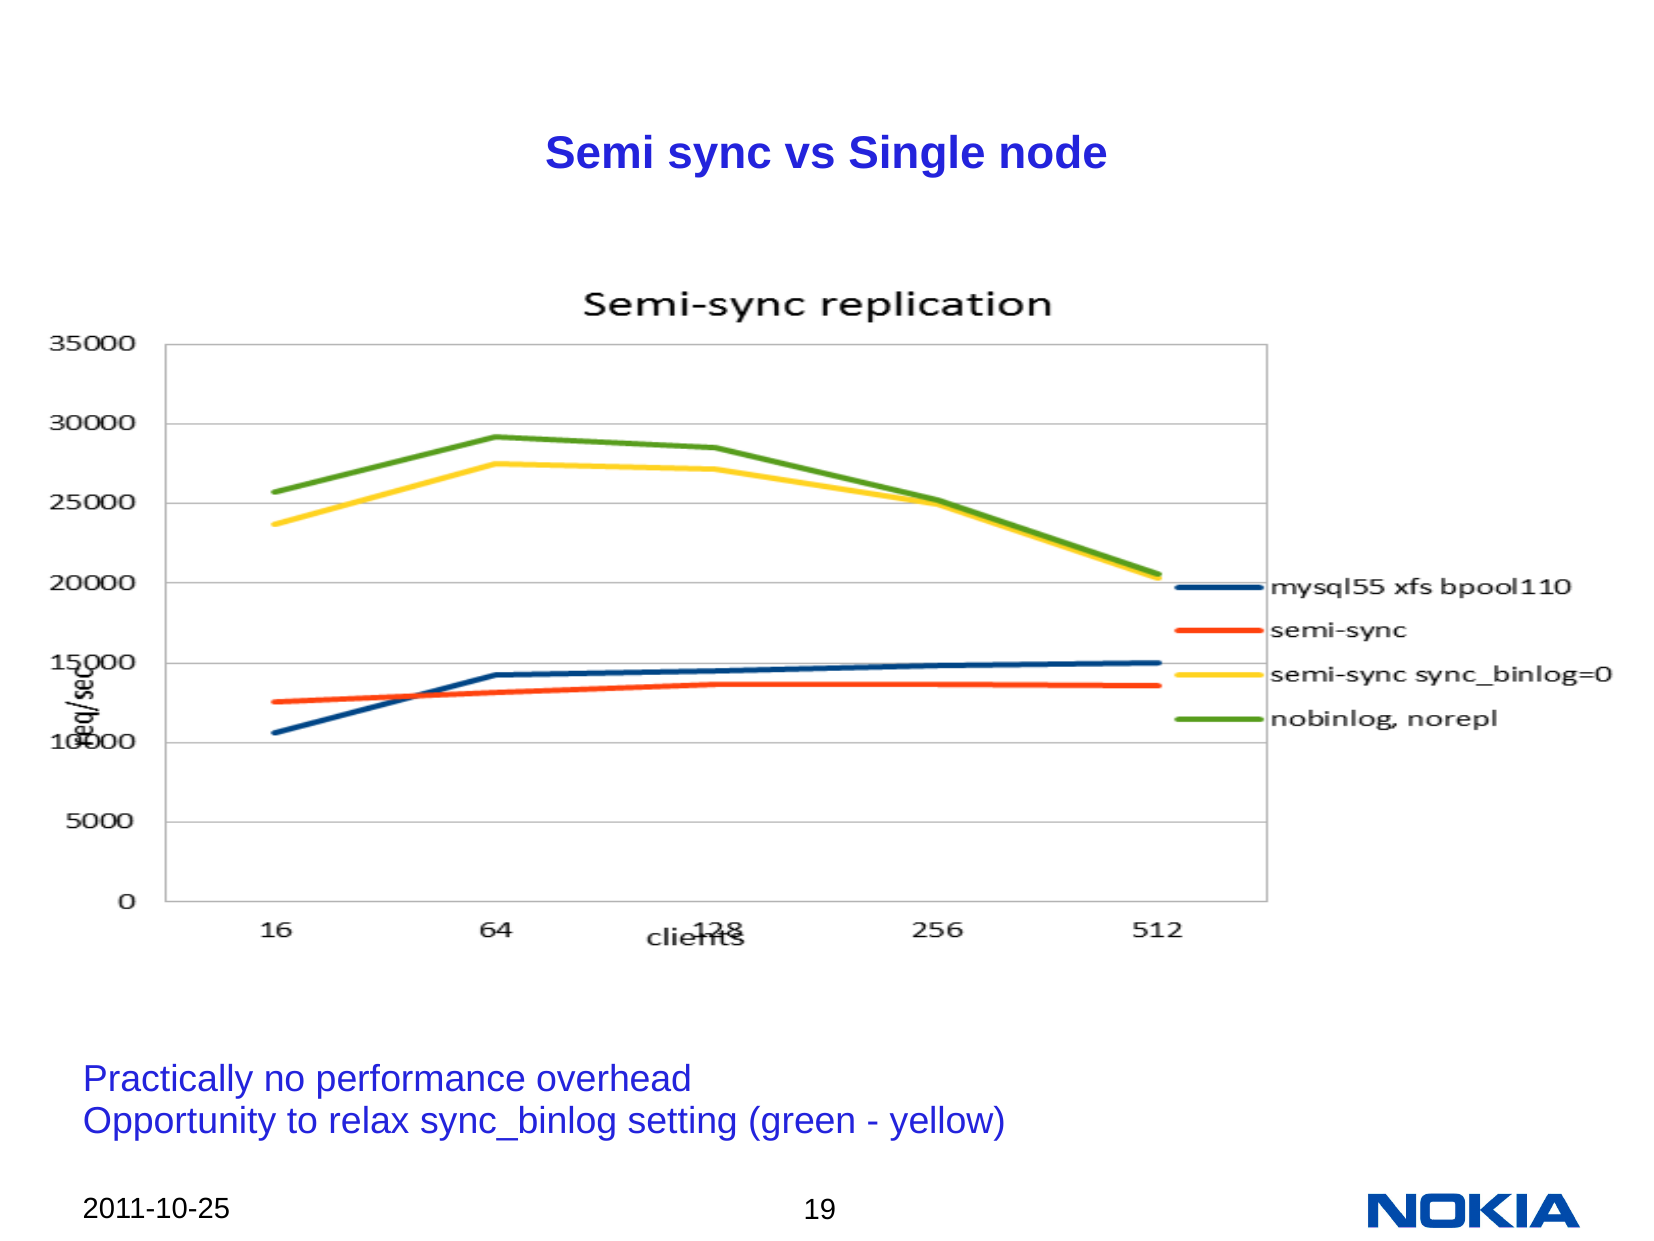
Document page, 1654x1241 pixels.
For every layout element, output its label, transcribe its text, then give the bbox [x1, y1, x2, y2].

title Semi sync vs Single node [82, 49, 1571, 257]
picture [0, 262, 1654, 976]
text_box Practically no performance overhead Opportunity to relax sync_binlog setting (green - yellow) [68, 1050, 1452, 1149]
picture [1347, 1184, 1601, 1233]
